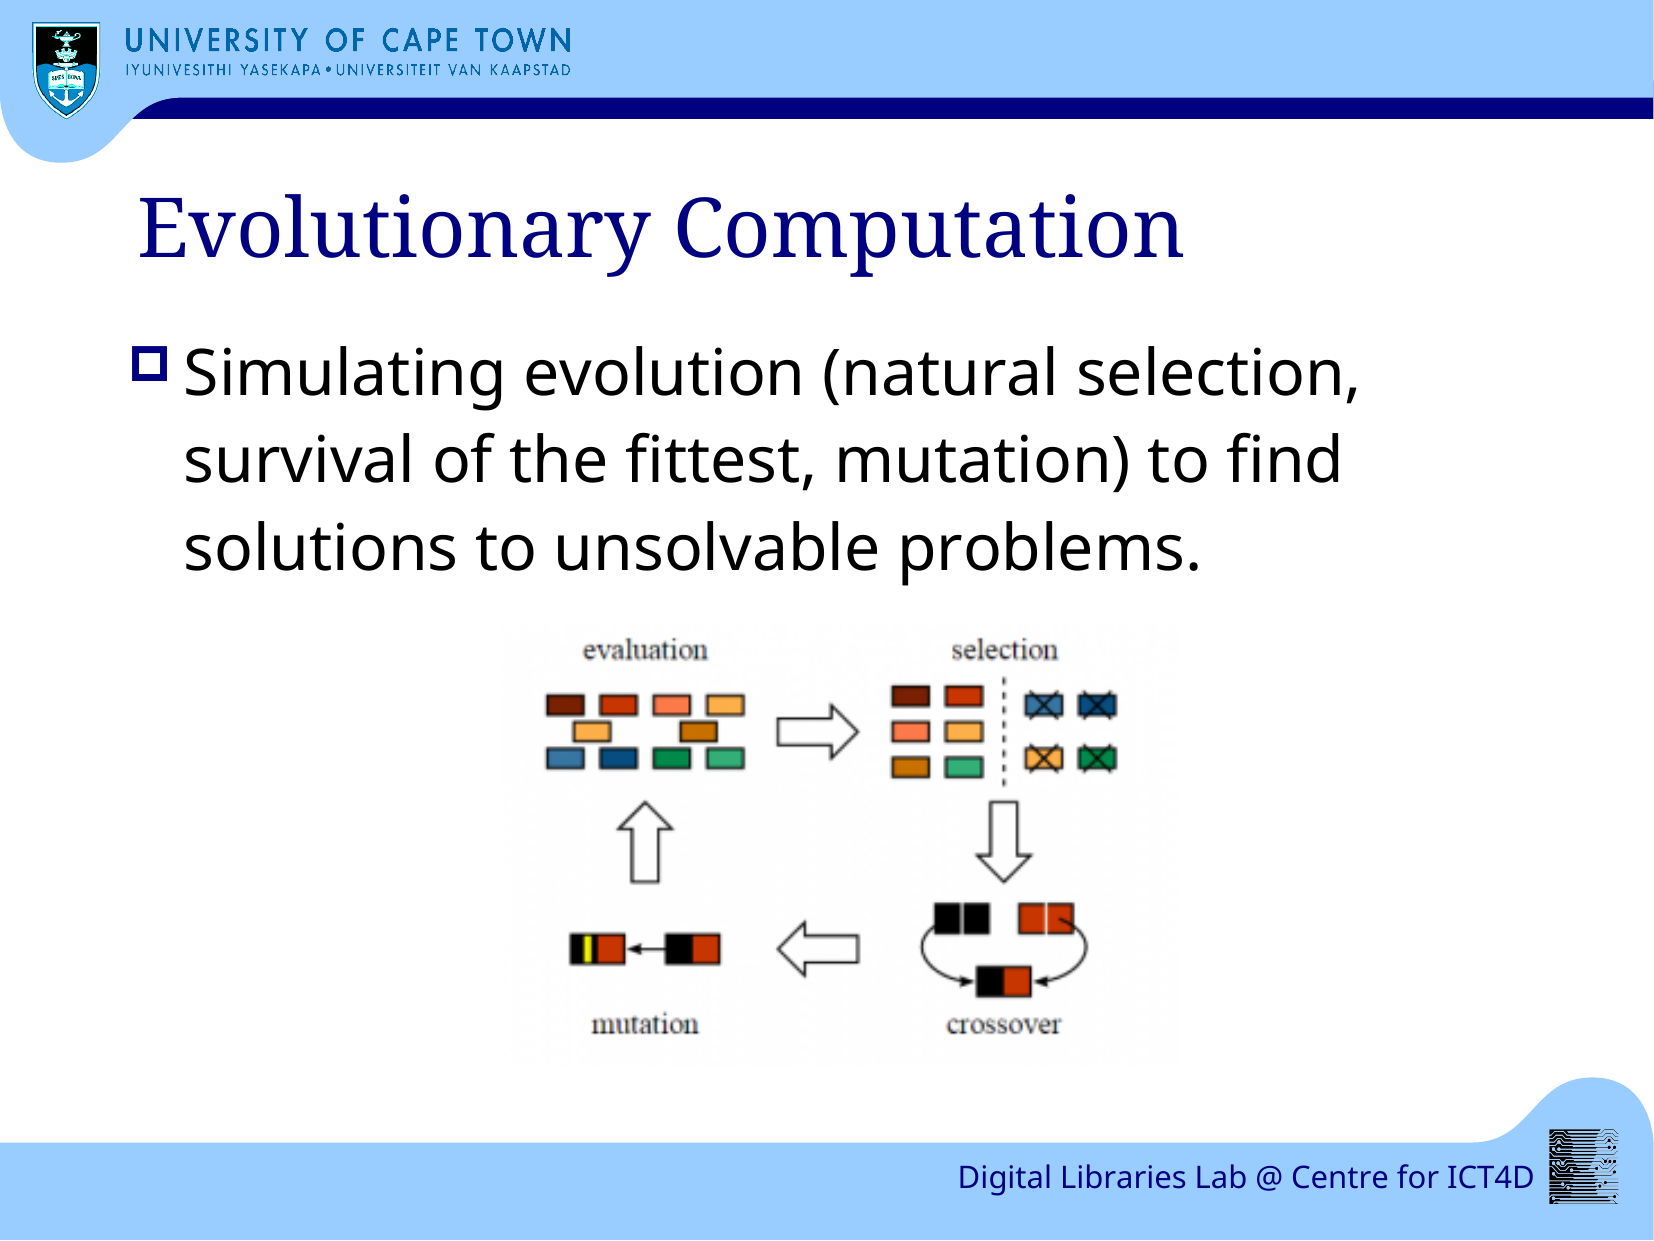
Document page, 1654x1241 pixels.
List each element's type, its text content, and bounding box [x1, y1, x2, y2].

picture [1549, 1129, 1619, 1204]
picture [502, 623, 1179, 1066]
picture [122, 25, 573, 78]
title Evolutionary Computation [137, 155, 1598, 296]
picture [32, 22, 101, 120]
list Simulating evolution (natural selection, survival of the fittest, mutation) to find solutions to unsolvable problems. [128, 326, 1597, 596]
